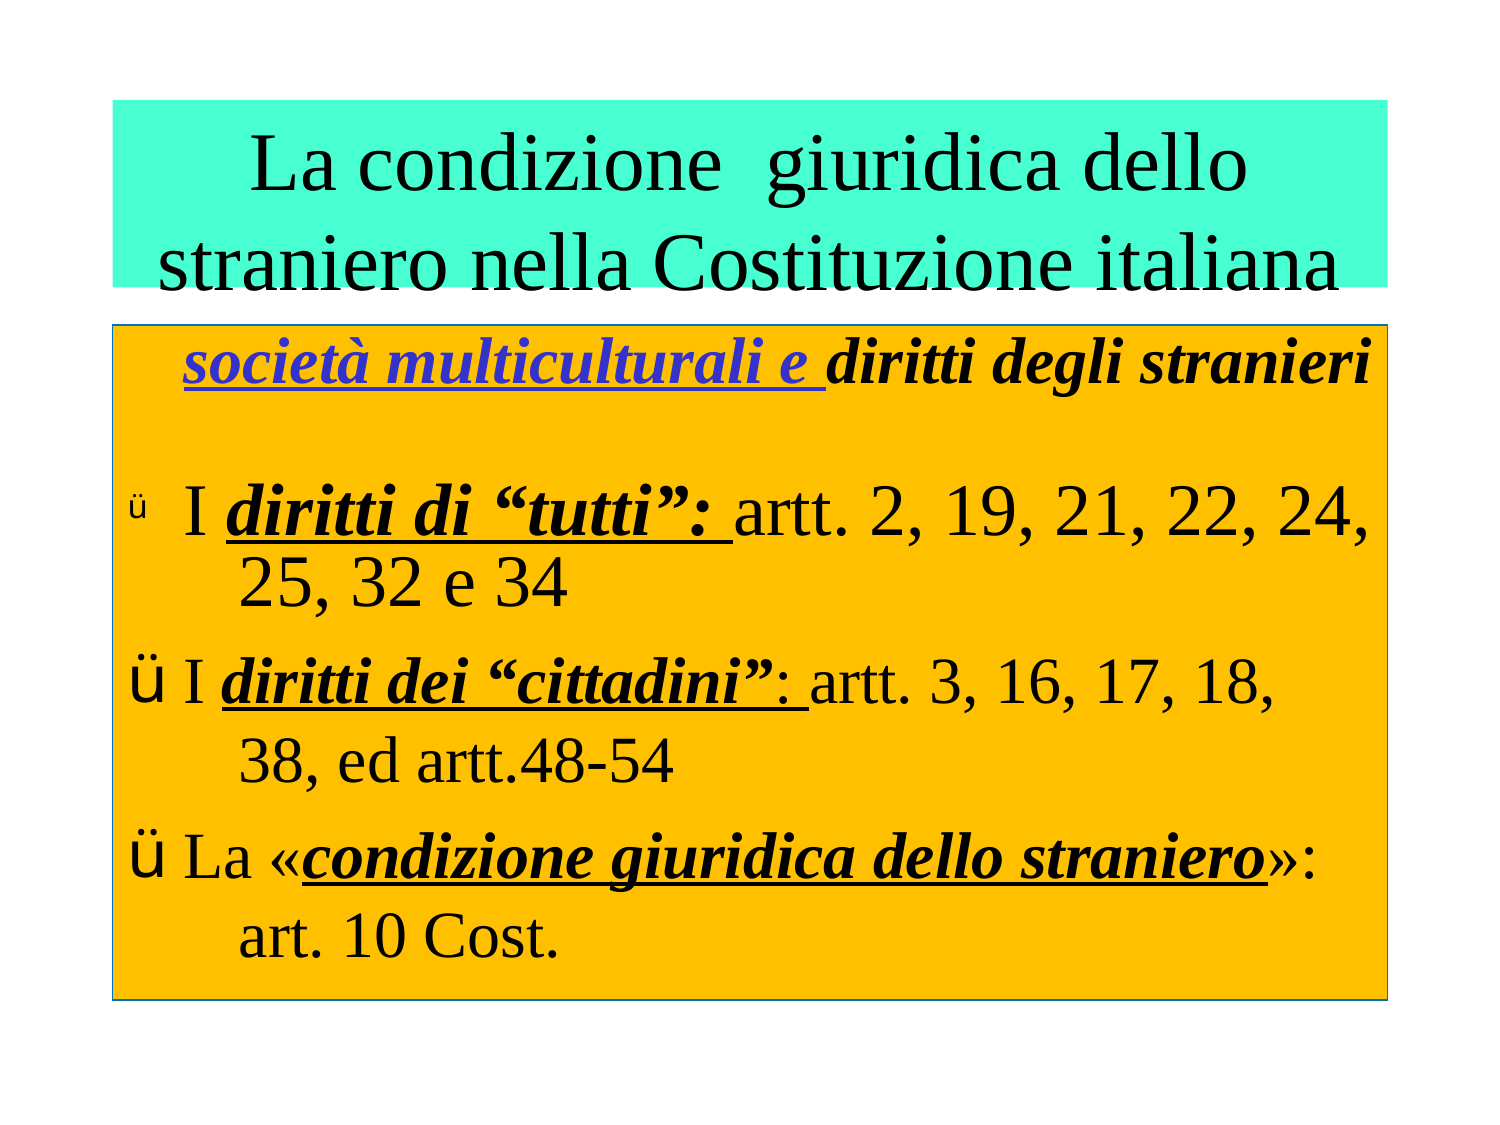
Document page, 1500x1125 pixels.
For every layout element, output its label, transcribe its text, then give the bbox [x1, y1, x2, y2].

title La condizione giuridica dello straniero nella Costituzione italiana [112, 99, 1388, 288]
list società multiculturali e diritti degli stranieri I diritti di “tutti”: artt. 2, 19, 21, 22, 24, 25, 32 e 34 I diritti dei “cittadini”: artt. 3, 16, 17, 18, 38, ed artt.48-54 La «condizione giuridica dello straniero»: art. 10 Cost. [112, 324, 1388, 1000]
